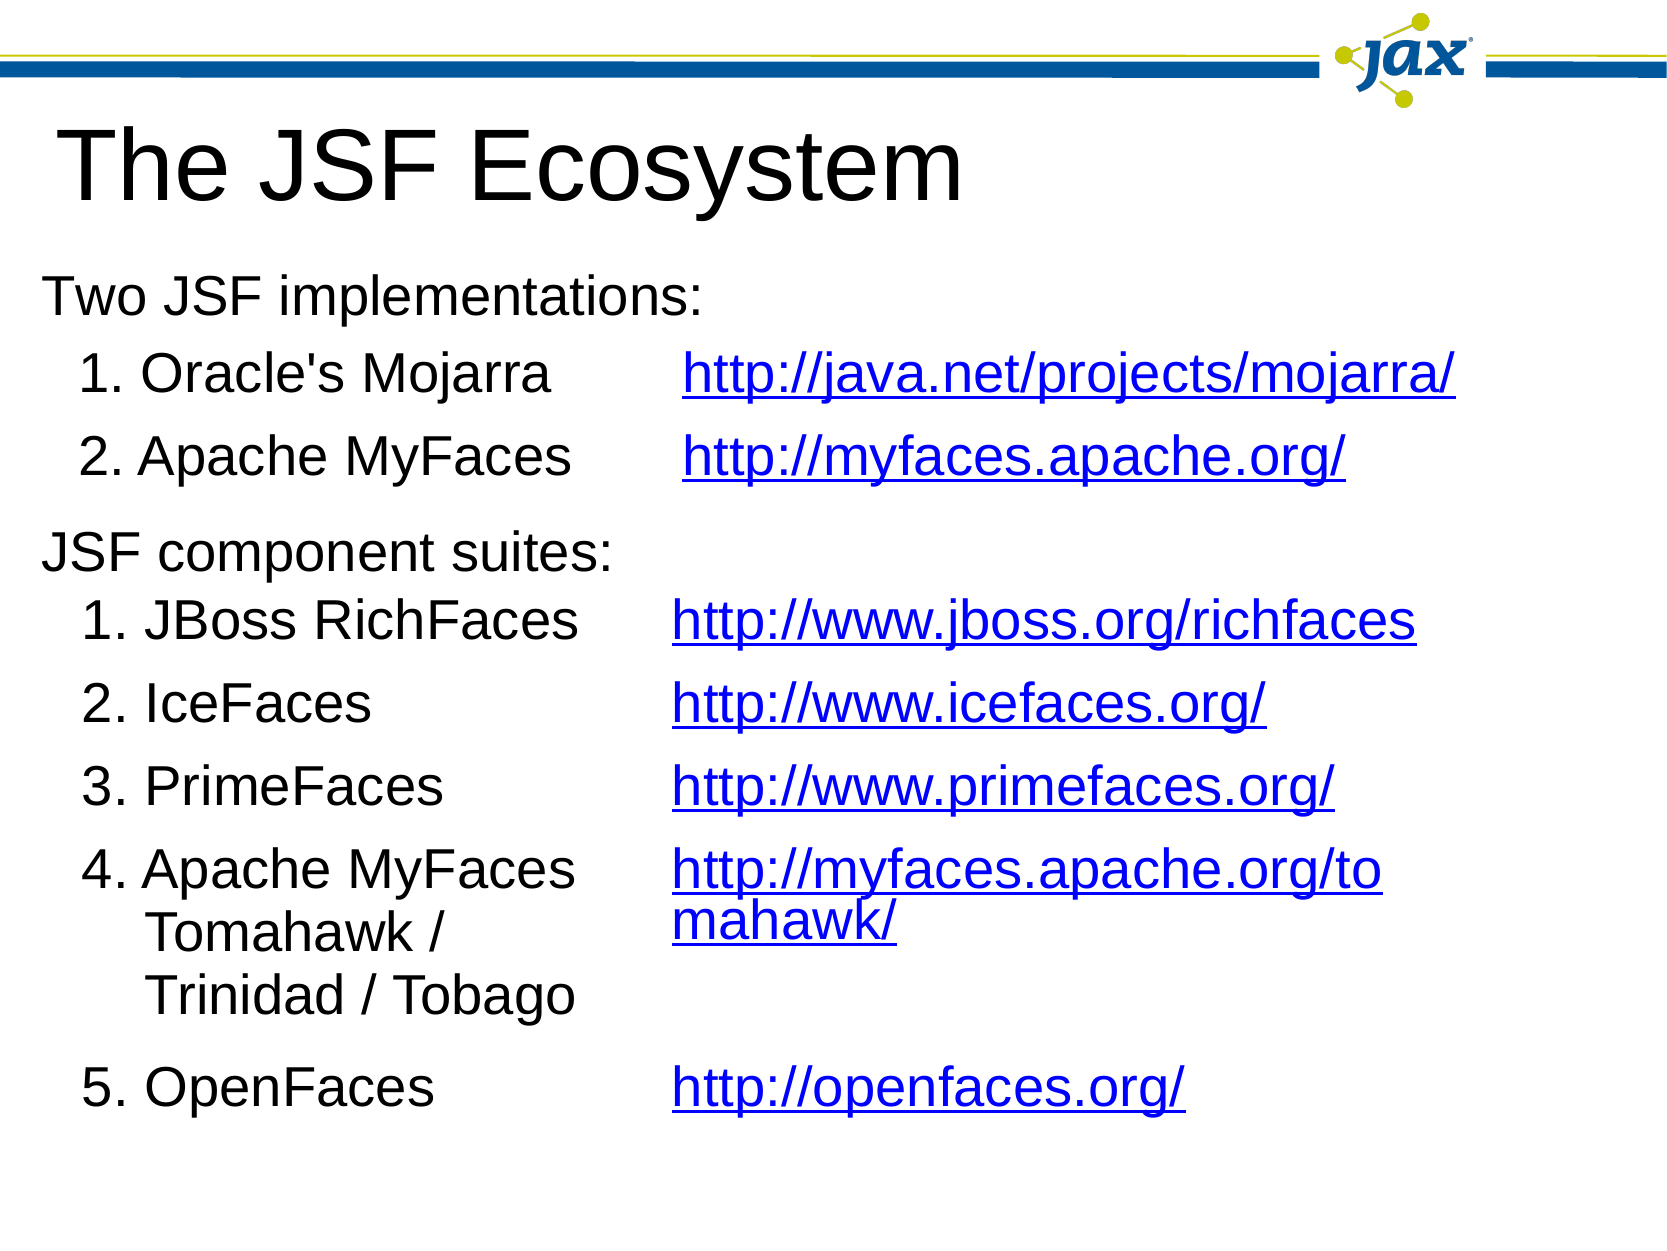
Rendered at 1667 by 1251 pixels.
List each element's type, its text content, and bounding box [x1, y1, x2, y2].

table_cell 2. IceFaces [67, 664, 657, 747]
table_cell 4. Apache MyFaces Tomahawk / Trinidad / Tobago [67, 830, 657, 1048]
table_cell http://openfaces.org/ [657, 1048, 1433, 1131]
table_cell http://www.primefaces.org/ [657, 747, 1433, 830]
list Two JSF implementations: JSF component suites: [41, 264, 1629, 1090]
table_cell 2. Apache MyFaces [63, 417, 667, 500]
table_header http://java.net/projects/mojarra/ [667, 334, 1605, 417]
table_header 1. JBoss RichFaces [67, 581, 657, 664]
picture [1335, 13, 1473, 91]
table_cell 3. PrimeFaces [67, 747, 657, 830]
table_cell 5. OpenFaces [67, 1048, 657, 1131]
table_cell http://www.icefaces.org/ [657, 664, 1433, 747]
table_header http://www.jboss.org/richfaces [657, 581, 1433, 664]
table_cell http://myfaces.apache.org/ [667, 417, 1605, 500]
title The JSF Ecosystem [40, 91, 1627, 230]
table_cell http://myfaces.apache.org/tomahawk/ [657, 830, 1433, 1048]
table_header 1. Oracle's Mojarra [63, 334, 667, 417]
